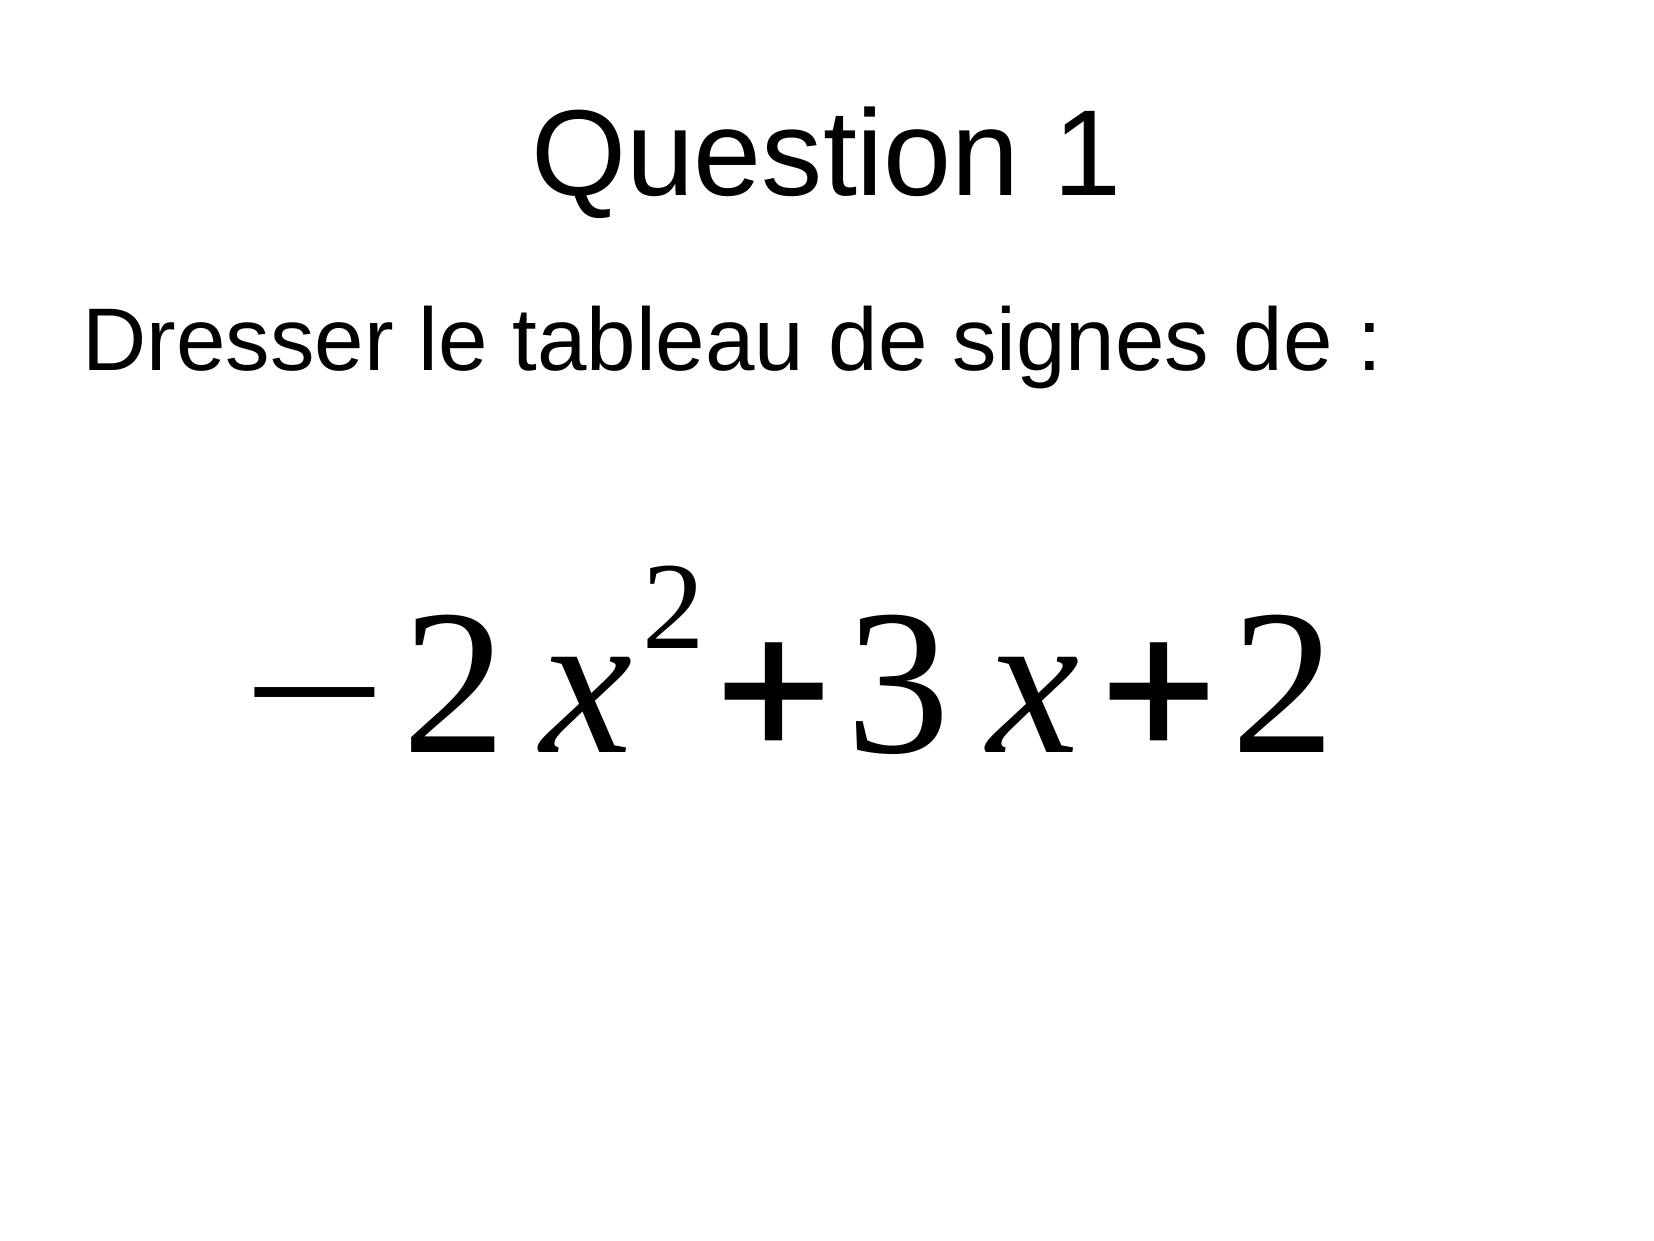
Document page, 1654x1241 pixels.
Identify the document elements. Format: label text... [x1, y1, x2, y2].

title Question 1 [82, 49, 1571, 257]
list Dresser le tableau de signes de : [82, 290, 1571, 1010]
chart [226, 537, 1342, 798]
